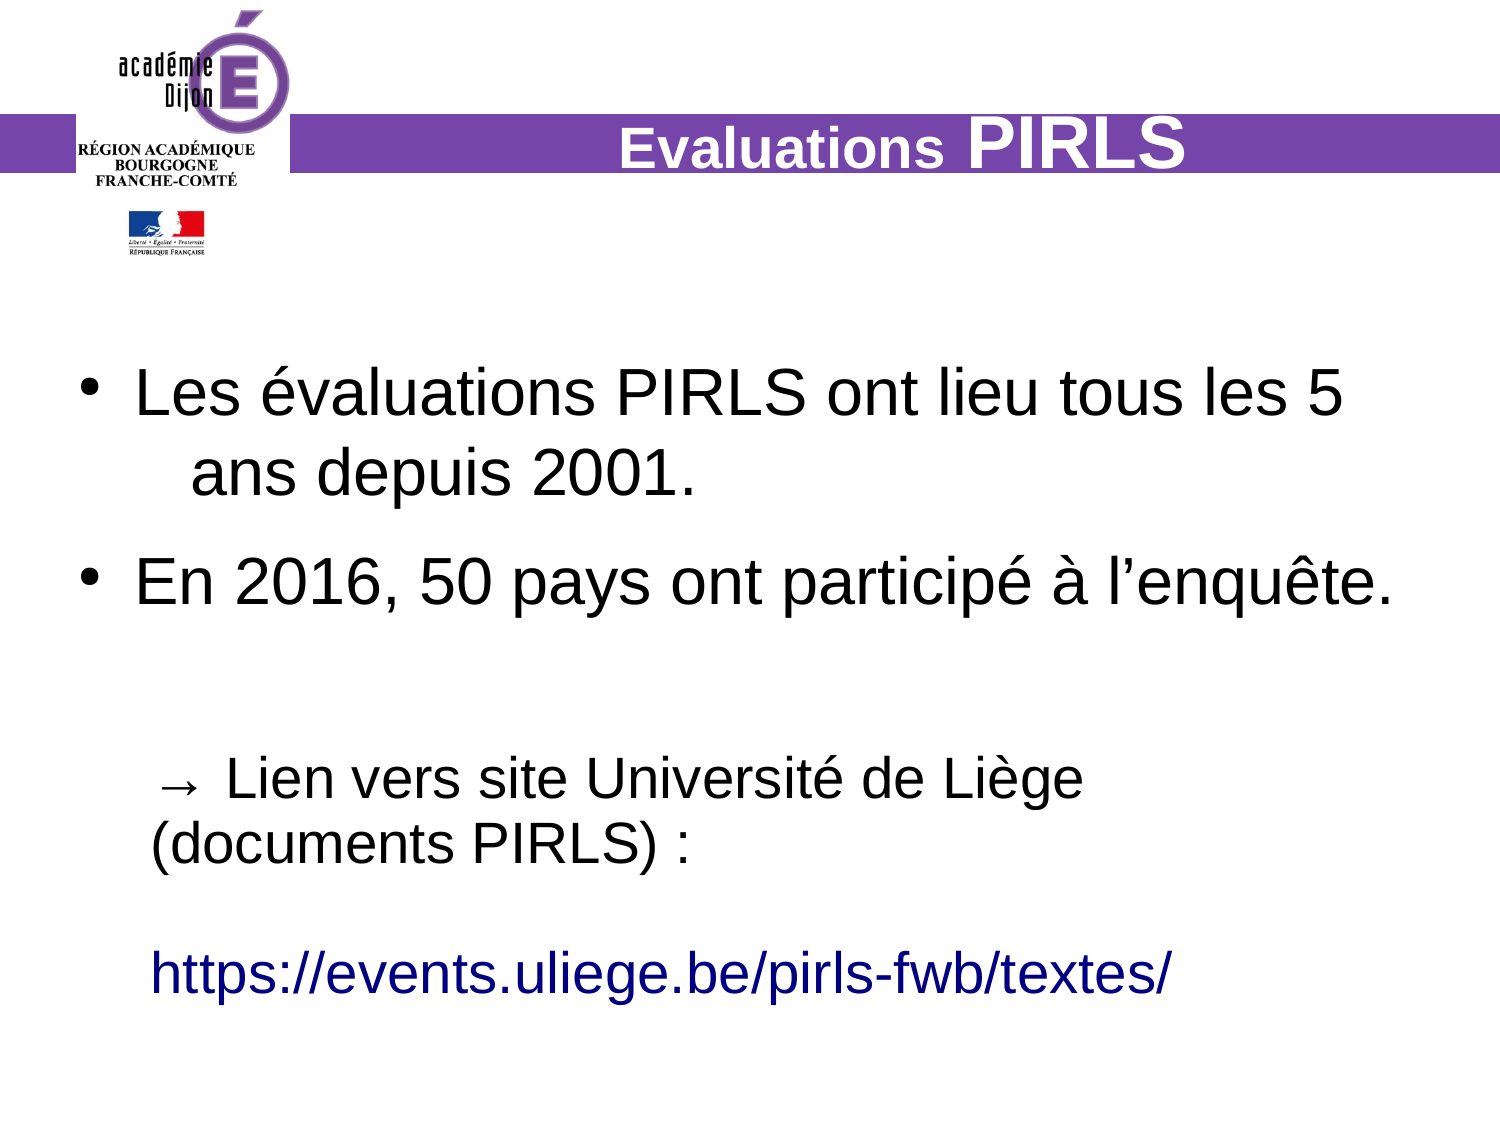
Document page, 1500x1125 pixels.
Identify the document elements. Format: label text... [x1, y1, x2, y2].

list Les évaluations PIRLS ont lieu tous les 5 ans depuis 2001. En 2016, 50 pays ont participé à l’enquête. [78, 348, 1428, 1001]
title Evaluations PIRLS [360, 45, 1426, 233]
text_box → Lien vers site Université de Liège (documents PIRLS) : https://events.uliege.be/pirls-fwb/textes/ [135, 738, 1376, 1014]
picture [76, 8, 290, 256]
